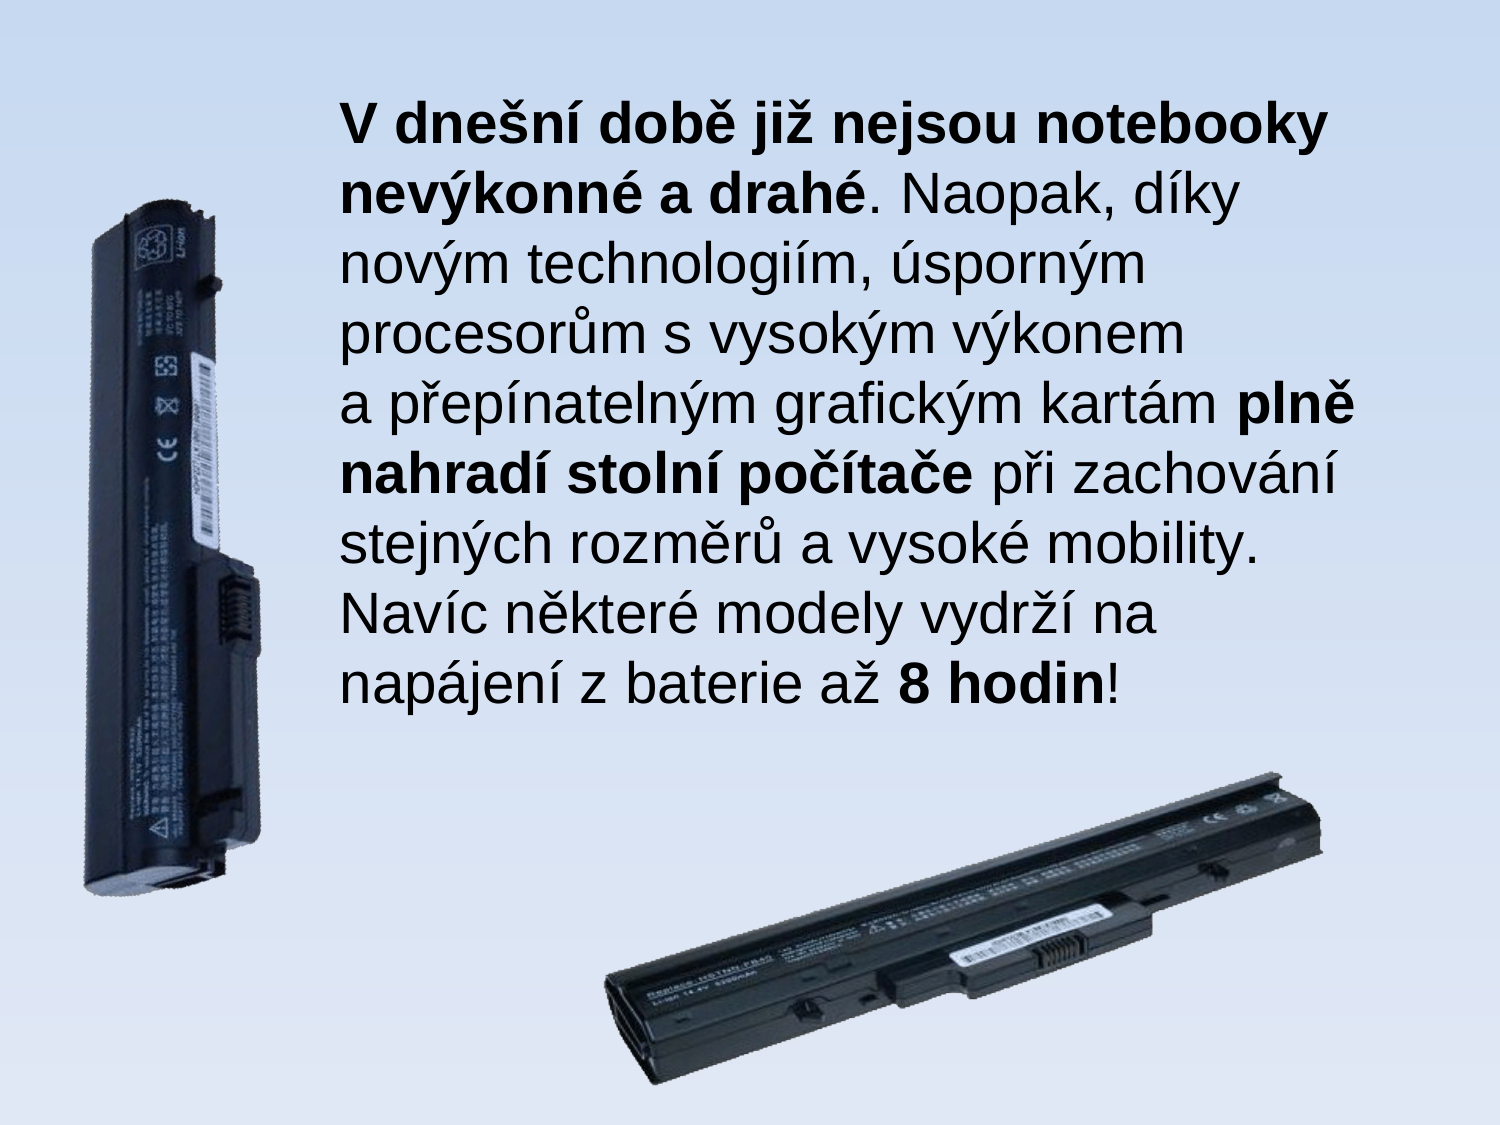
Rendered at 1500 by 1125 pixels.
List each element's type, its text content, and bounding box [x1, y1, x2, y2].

picture [560, 715, 1344, 1125]
list V dnešní době již nejsou notebooky nevýkonné a drahé. Naopak, díky novým technologiím, úsporným procesorům s vysokým výkonem a přepínatelným grafickým kartám plně nahradí stolní počítače při zachování stejných rozměrů a vysoké mobility. Navíc některé modely vydrží na napájení z baterie až 8 hodin! [324, 78, 1378, 724]
picture [0, 137, 509, 981]
